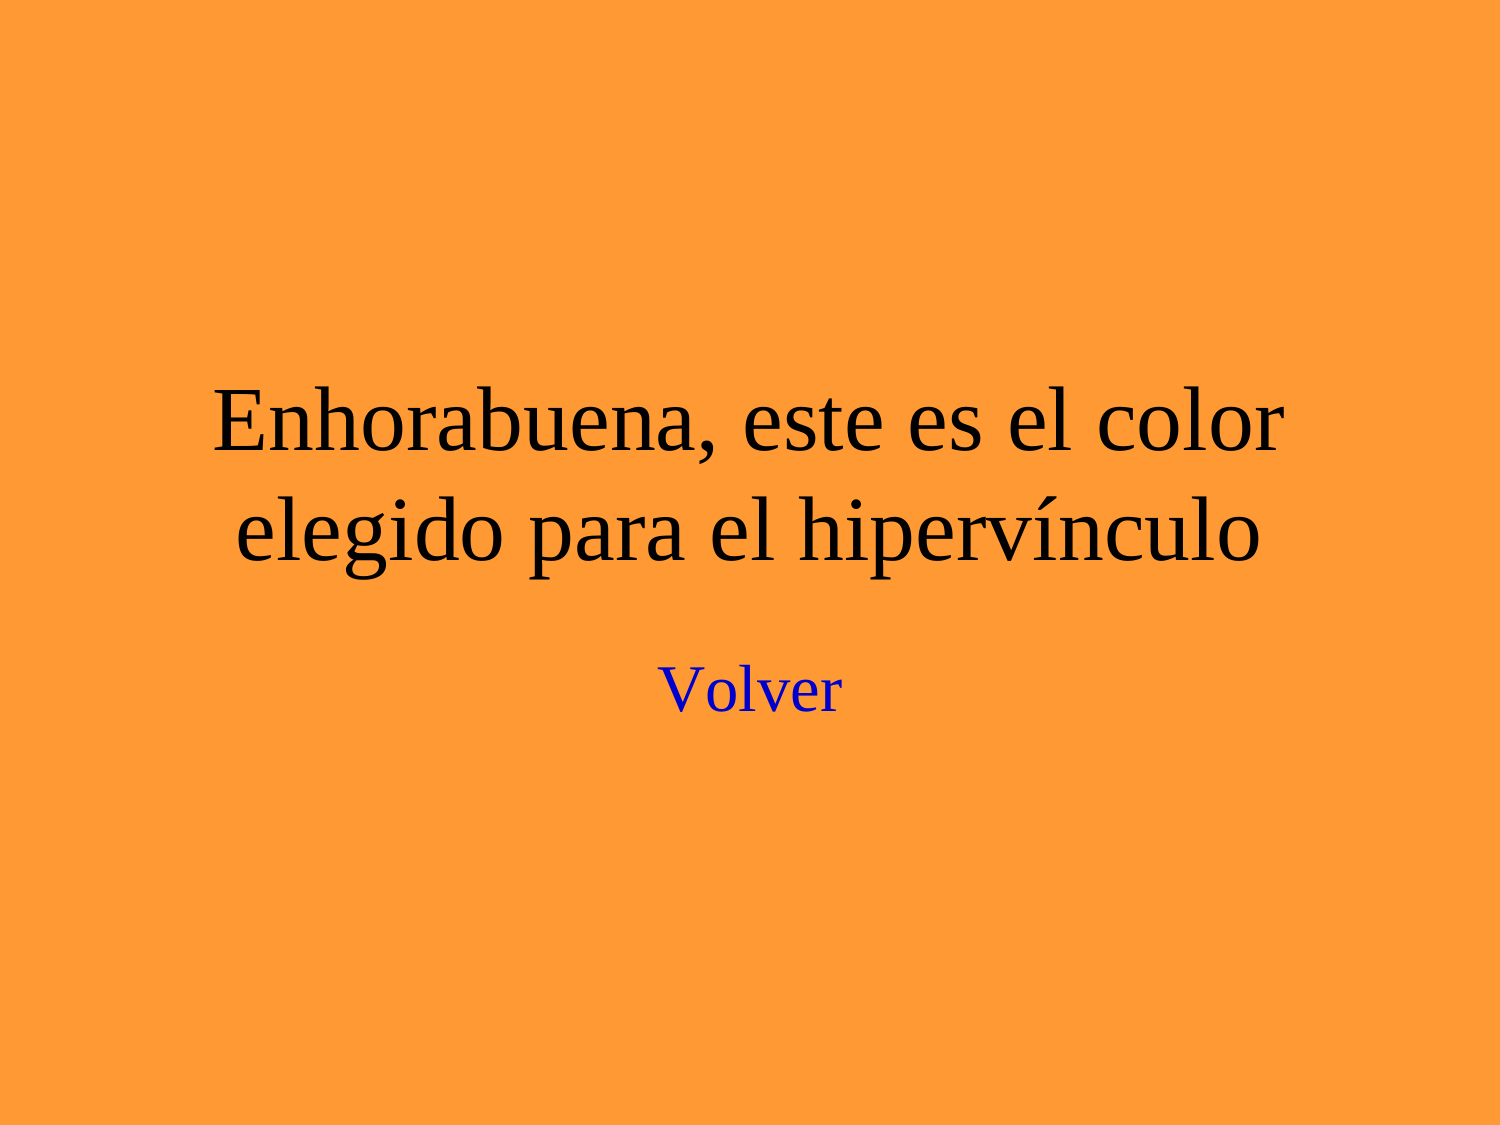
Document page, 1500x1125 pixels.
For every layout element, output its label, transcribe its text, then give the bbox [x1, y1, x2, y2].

title Enhorabuena, este es el color elegido para el hipervínculo [112, 351, 1388, 587]
text_box Volver [225, 637, 1276, 926]
